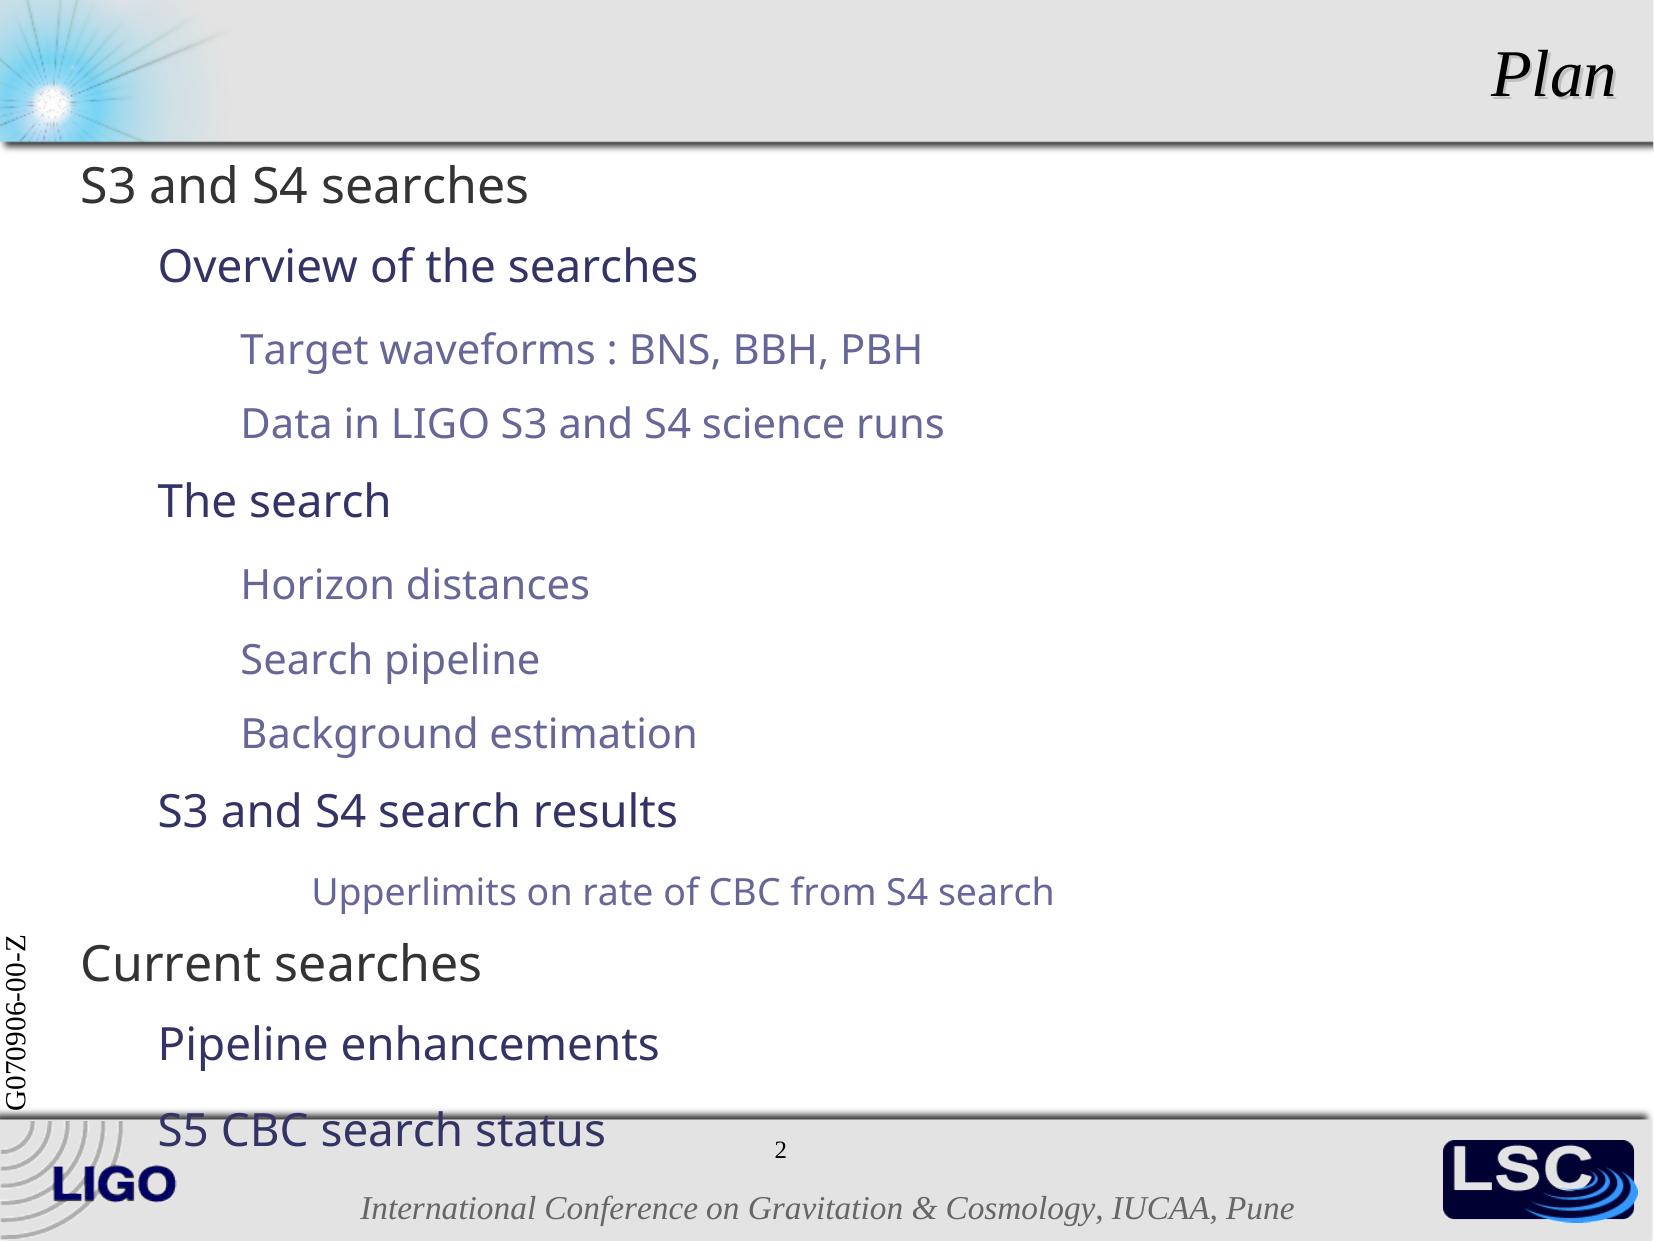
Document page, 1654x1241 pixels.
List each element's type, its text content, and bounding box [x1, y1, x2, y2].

list S3 and S4 searches Overview of the searches Target waveforms : BNS, BBH, PBH Data in LIGO S3 and S4 science runs The search Horizon distances Search pipeline Background estimation S3 and S4 search results Upperlimits on rate of CBC from S4 search Current searches Pipeline enhancements S5 CBC search status [63, 149, 1591, 1083]
title Plan [898, 21, 1618, 127]
picture [0, 0, 1654, 1241]
